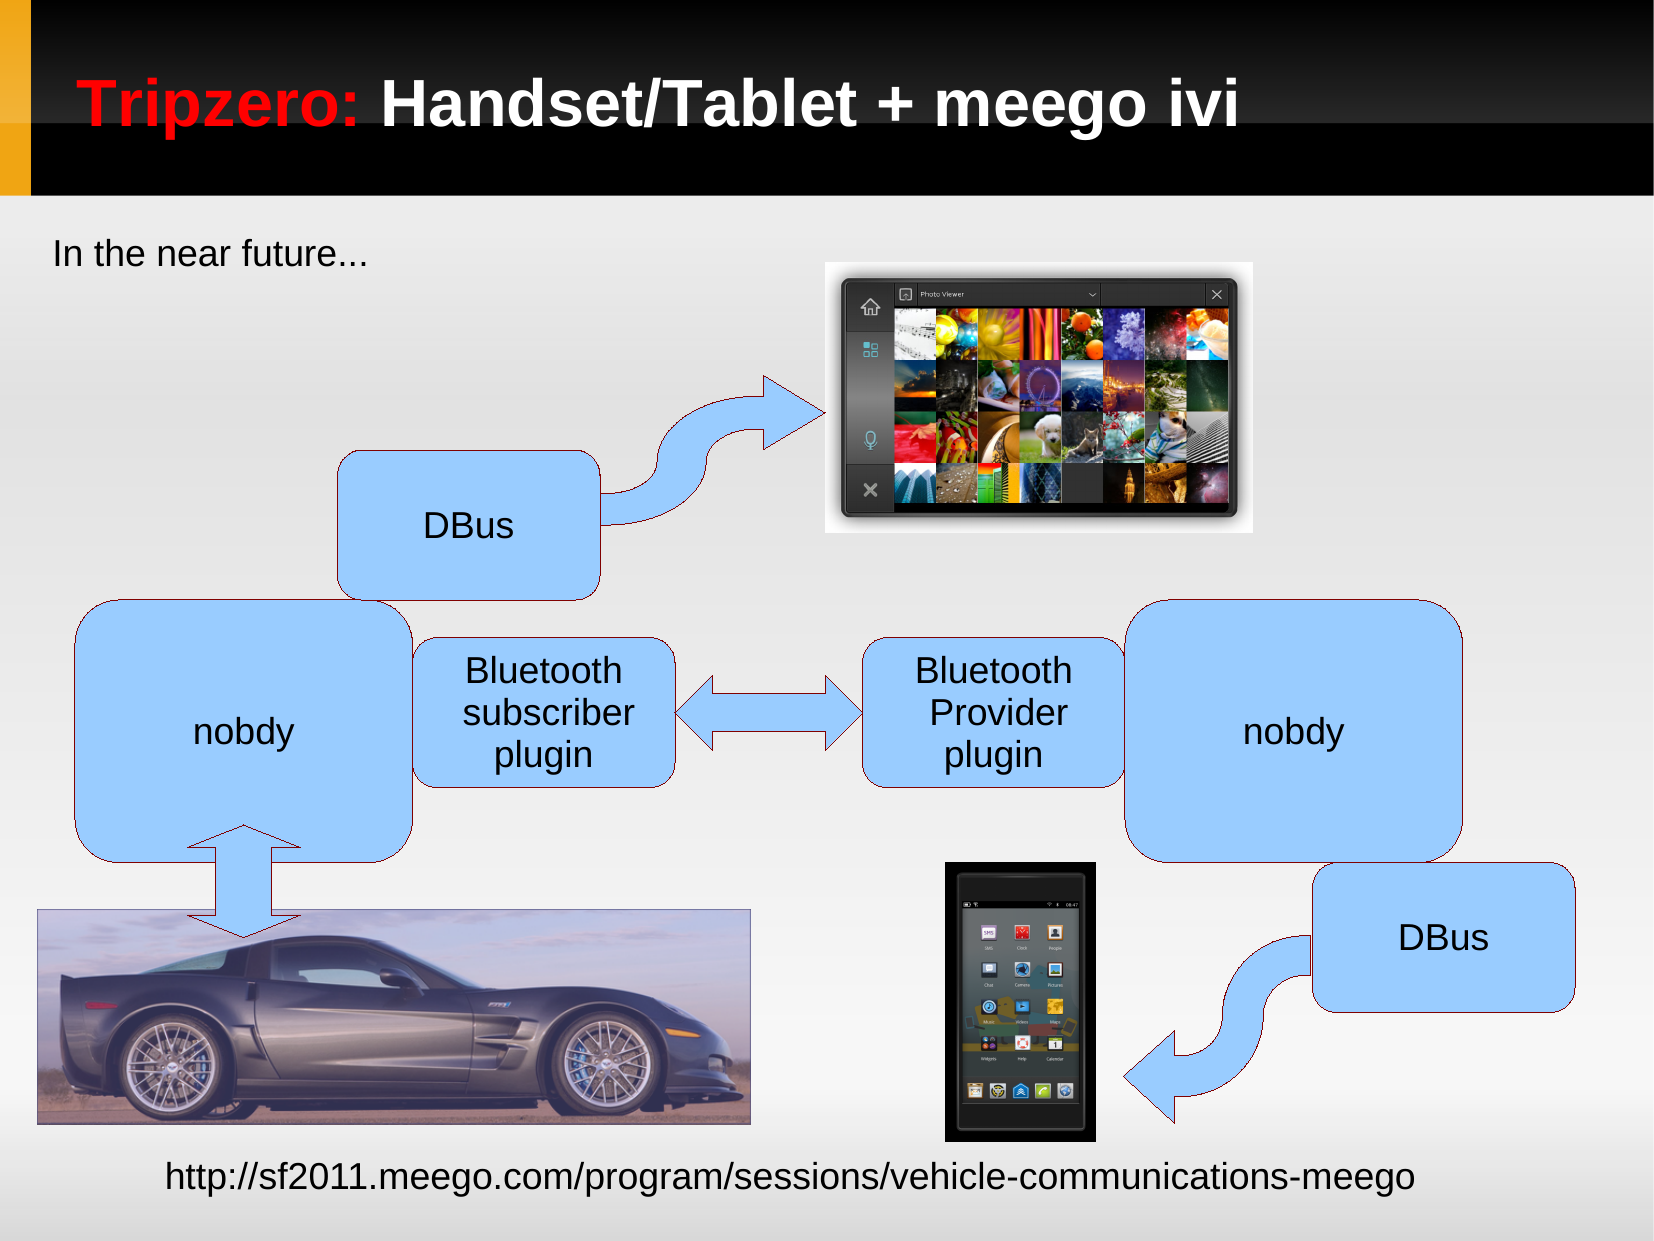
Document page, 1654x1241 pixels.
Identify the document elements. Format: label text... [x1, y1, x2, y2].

text_box Bluetooth subscriber plugin [412, 637, 676, 788]
text_box In the near future... [37, 225, 563, 282]
text_box http://sf2011.meego.com/program/sessions/vehicle-communications-meego [150, 1148, 1436, 1206]
text_box Bluetooth Provider plugin [862, 637, 1124, 788]
picture [0, 0, 1654, 1241]
text_box DBus [337, 450, 601, 601]
text_box [1123, 935, 1311, 1124]
text_box nobdy [74, 599, 413, 863]
text_box [674, 675, 863, 751]
text_box [187, 824, 301, 938]
text_box [600, 375, 826, 526]
title Tripzero: Handset/Tablet + meego ivi [76, 0, 1565, 208]
text_box DBus [1312, 862, 1576, 1013]
text_box nobdy [1124, 599, 1463, 863]
